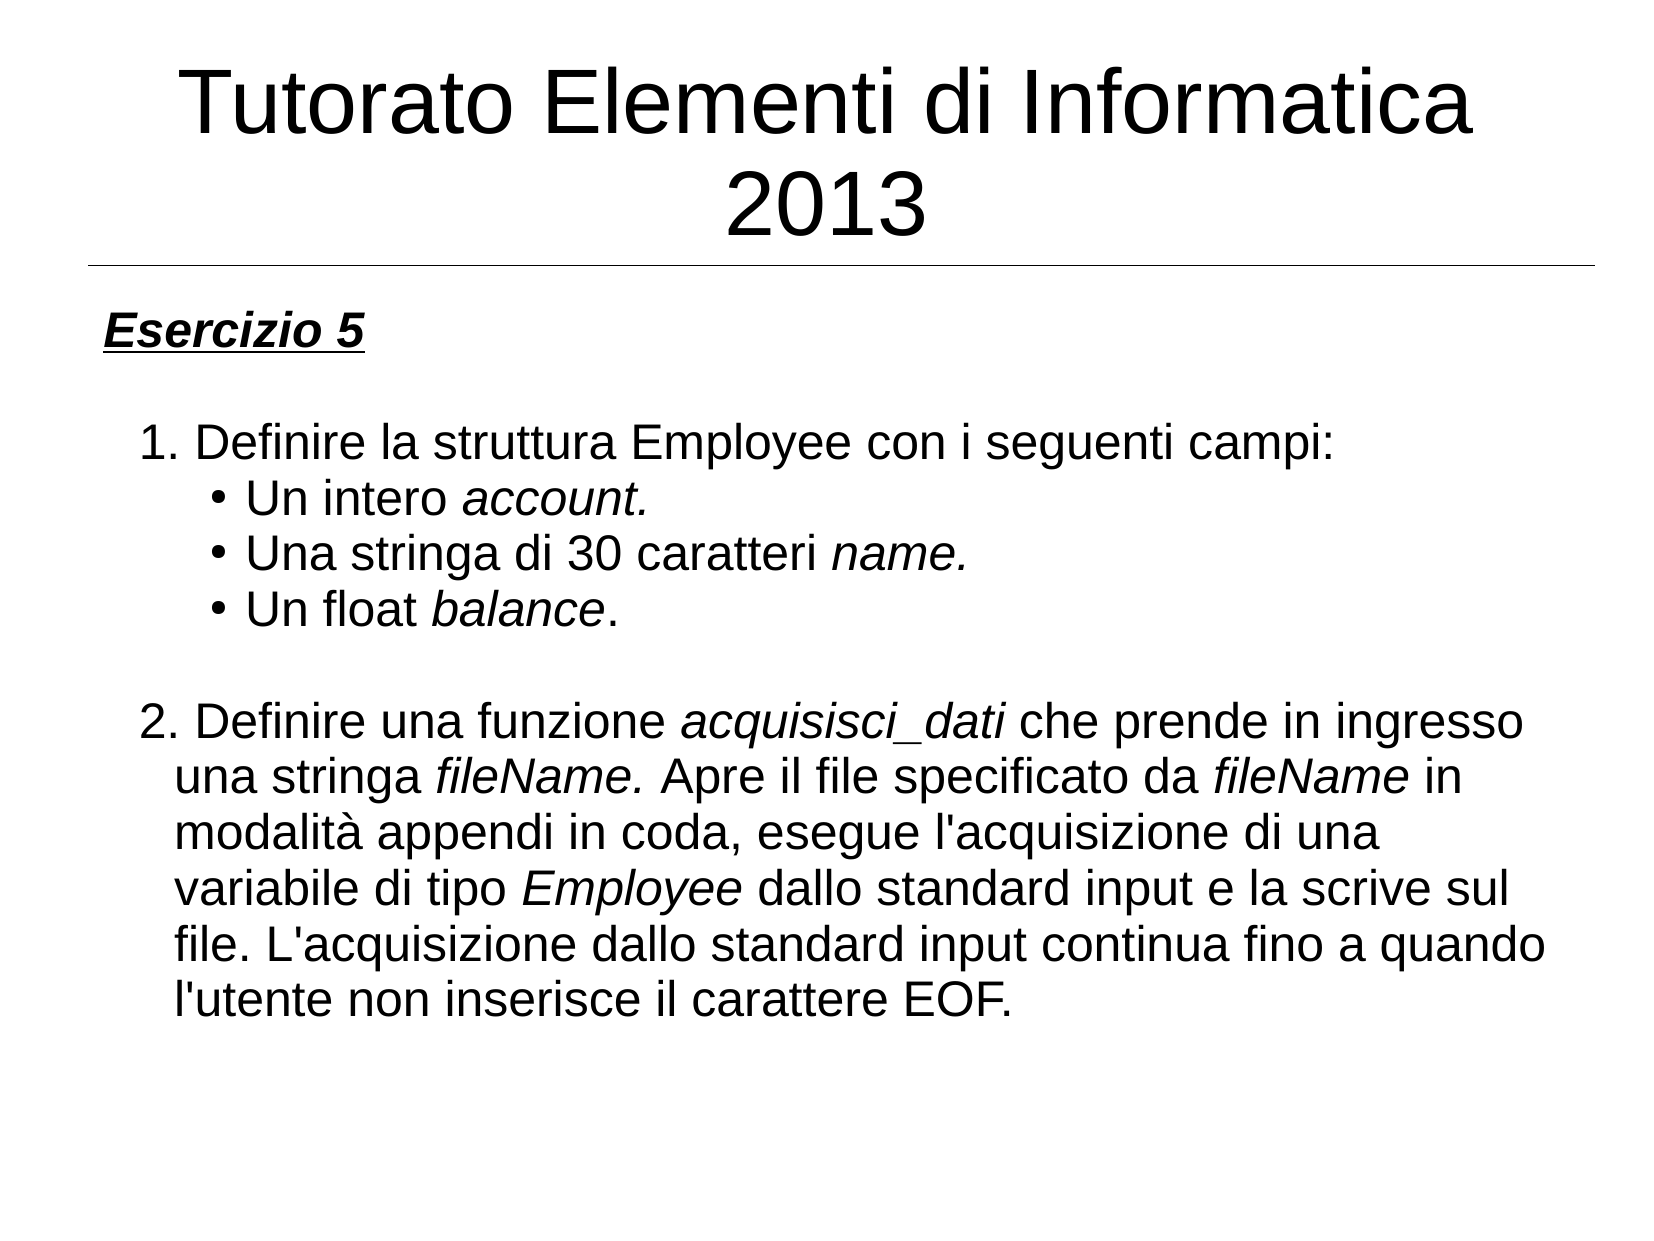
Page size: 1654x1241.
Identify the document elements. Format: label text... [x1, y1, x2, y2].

title Tutorato Elementi di Informatica 2013 [82, 49, 1571, 257]
text_box Esercizio 5 Definire la struttura Employee con i seguenti campi: Un intero account. Una stringa di 30 caratteri name. Un float balance. Definire una funzione acquisisci_dati che prende in ingresso una stringa fileName. Apre il file specificato da fileName in modalità appendi in coda, esegue l'acquisizione di una variabile di tipo Employee dallo standard input e la scrive sul file. L'acquisizione dallo standard input continua fino a quando l'utente non inserisce il carattere EOF. [88, 295, 1595, 1114]
subtitle [82, 290, 1571, 1109]
